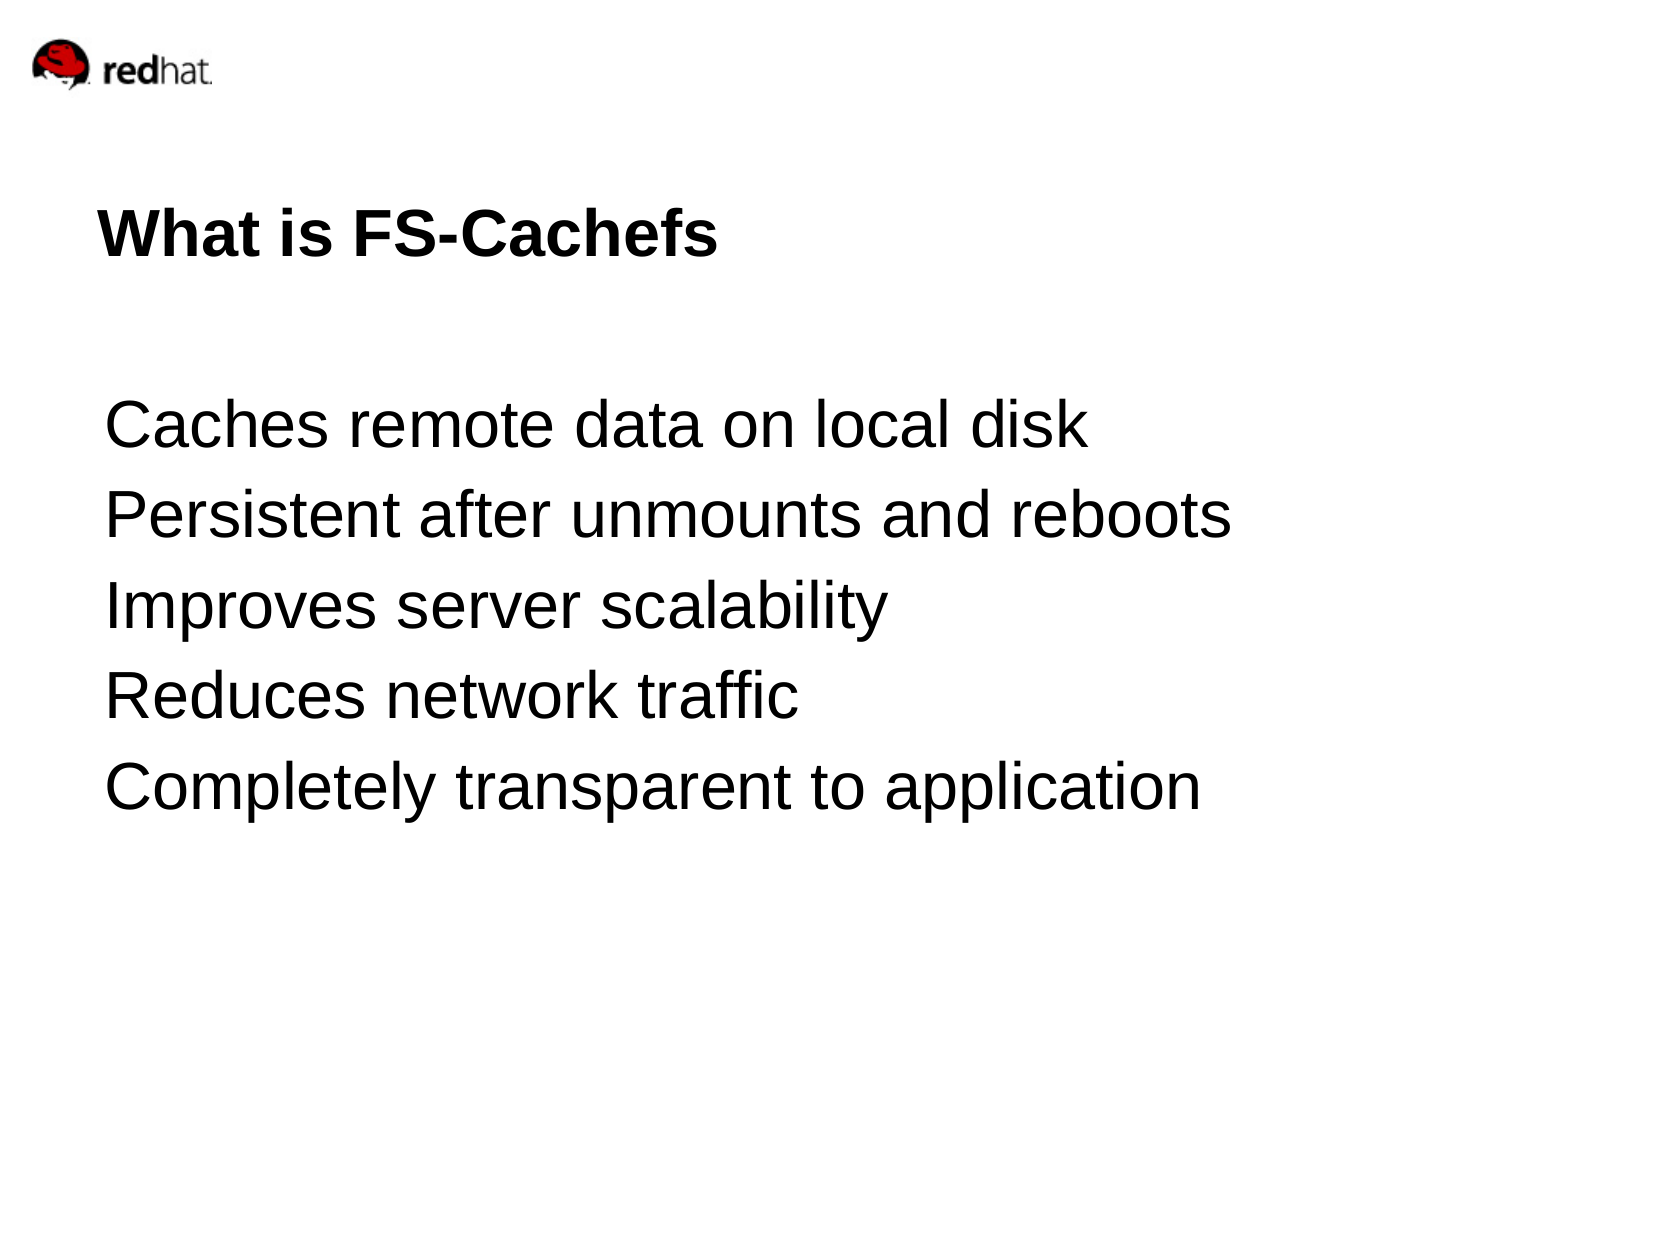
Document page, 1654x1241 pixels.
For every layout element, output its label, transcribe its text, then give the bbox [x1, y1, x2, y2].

list Caches remote data on local disk Persistent after unmounts and reboots Improves server scalability Reduces network traffic Completely transparent to application [104, 329, 1510, 1062]
title What is FS-Cachefs [79, 159, 1485, 308]
picture [31, 37, 212, 98]
